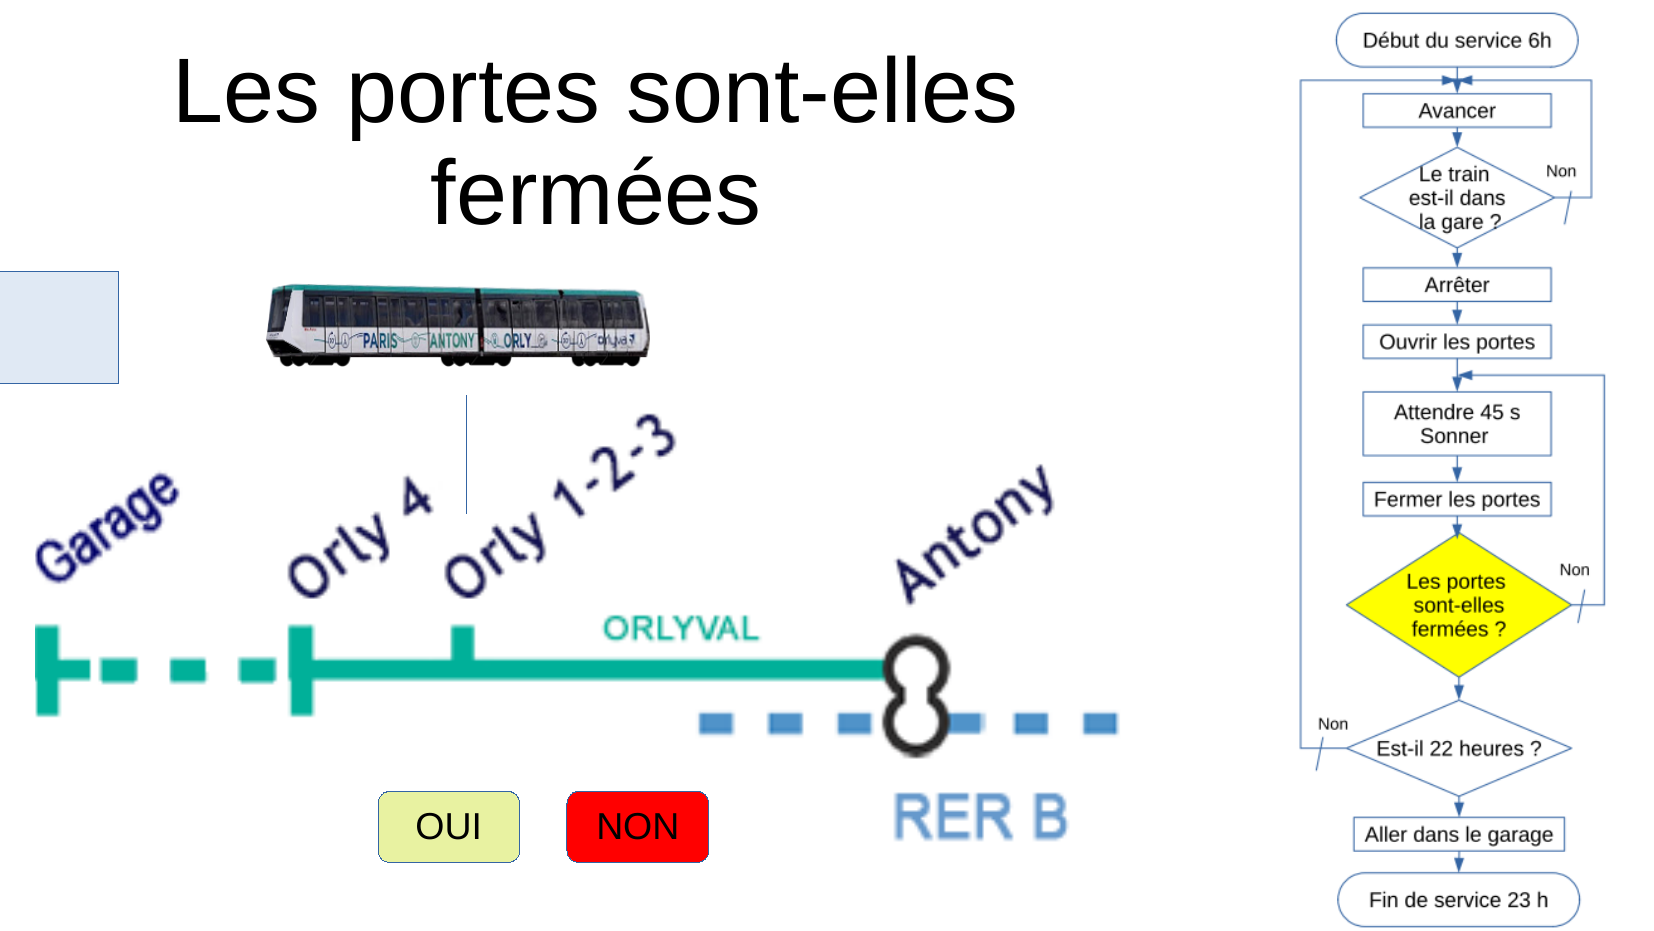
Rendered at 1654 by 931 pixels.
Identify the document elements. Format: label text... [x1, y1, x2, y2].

text_box [0, 271, 119, 384]
picture [1287, 4, 1633, 931]
text_box OUI [378, 791, 520, 863]
picture [265, 283, 650, 367]
picture [35, 383, 1123, 886]
text_box NON [566, 791, 709, 863]
title Les portes sont-elles fermées [35, 39, 1158, 245]
